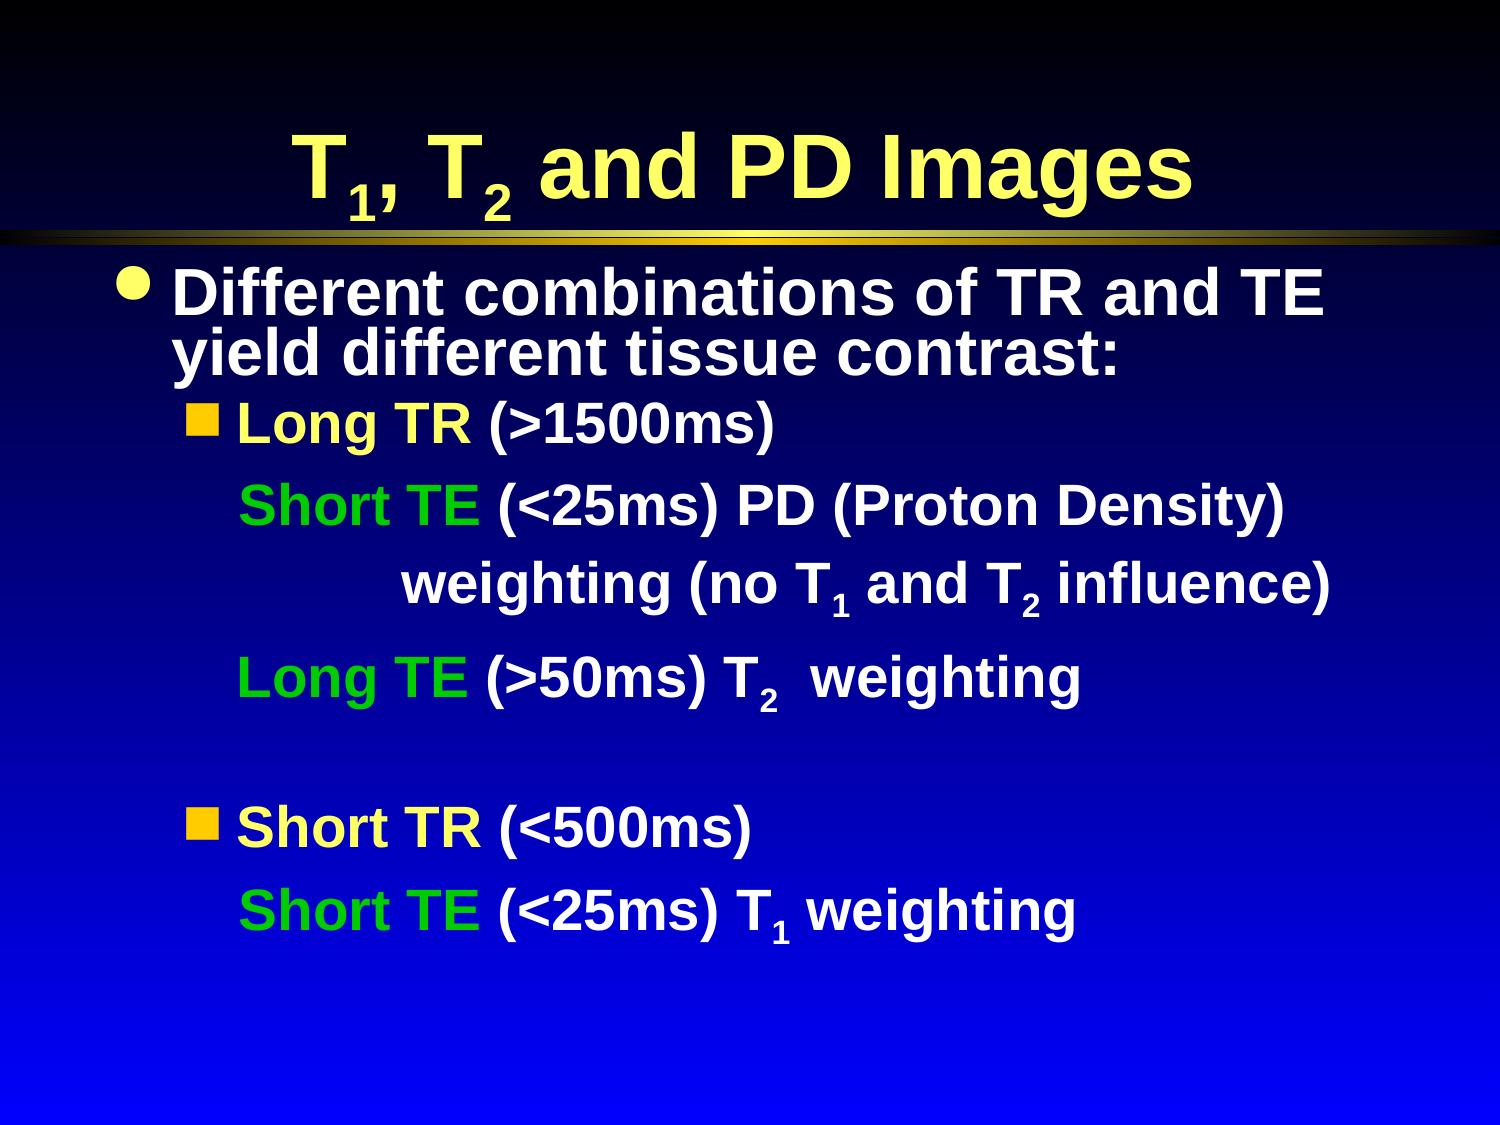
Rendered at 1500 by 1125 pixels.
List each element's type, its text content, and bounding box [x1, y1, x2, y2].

list Different combinations of TR and TE yield different tissue contrast: Long TR (>1500ms) Short TE (<25ms) PD (Proton Density) weighting (no T1 and T2 influence) Long TE (>50ms) T2 weighting Short TR (<500ms) Short TE (<25ms) T1 weighting [99, 260, 1388, 1031]
title T1, T2 and PD Images [99, 37, 1388, 225]
